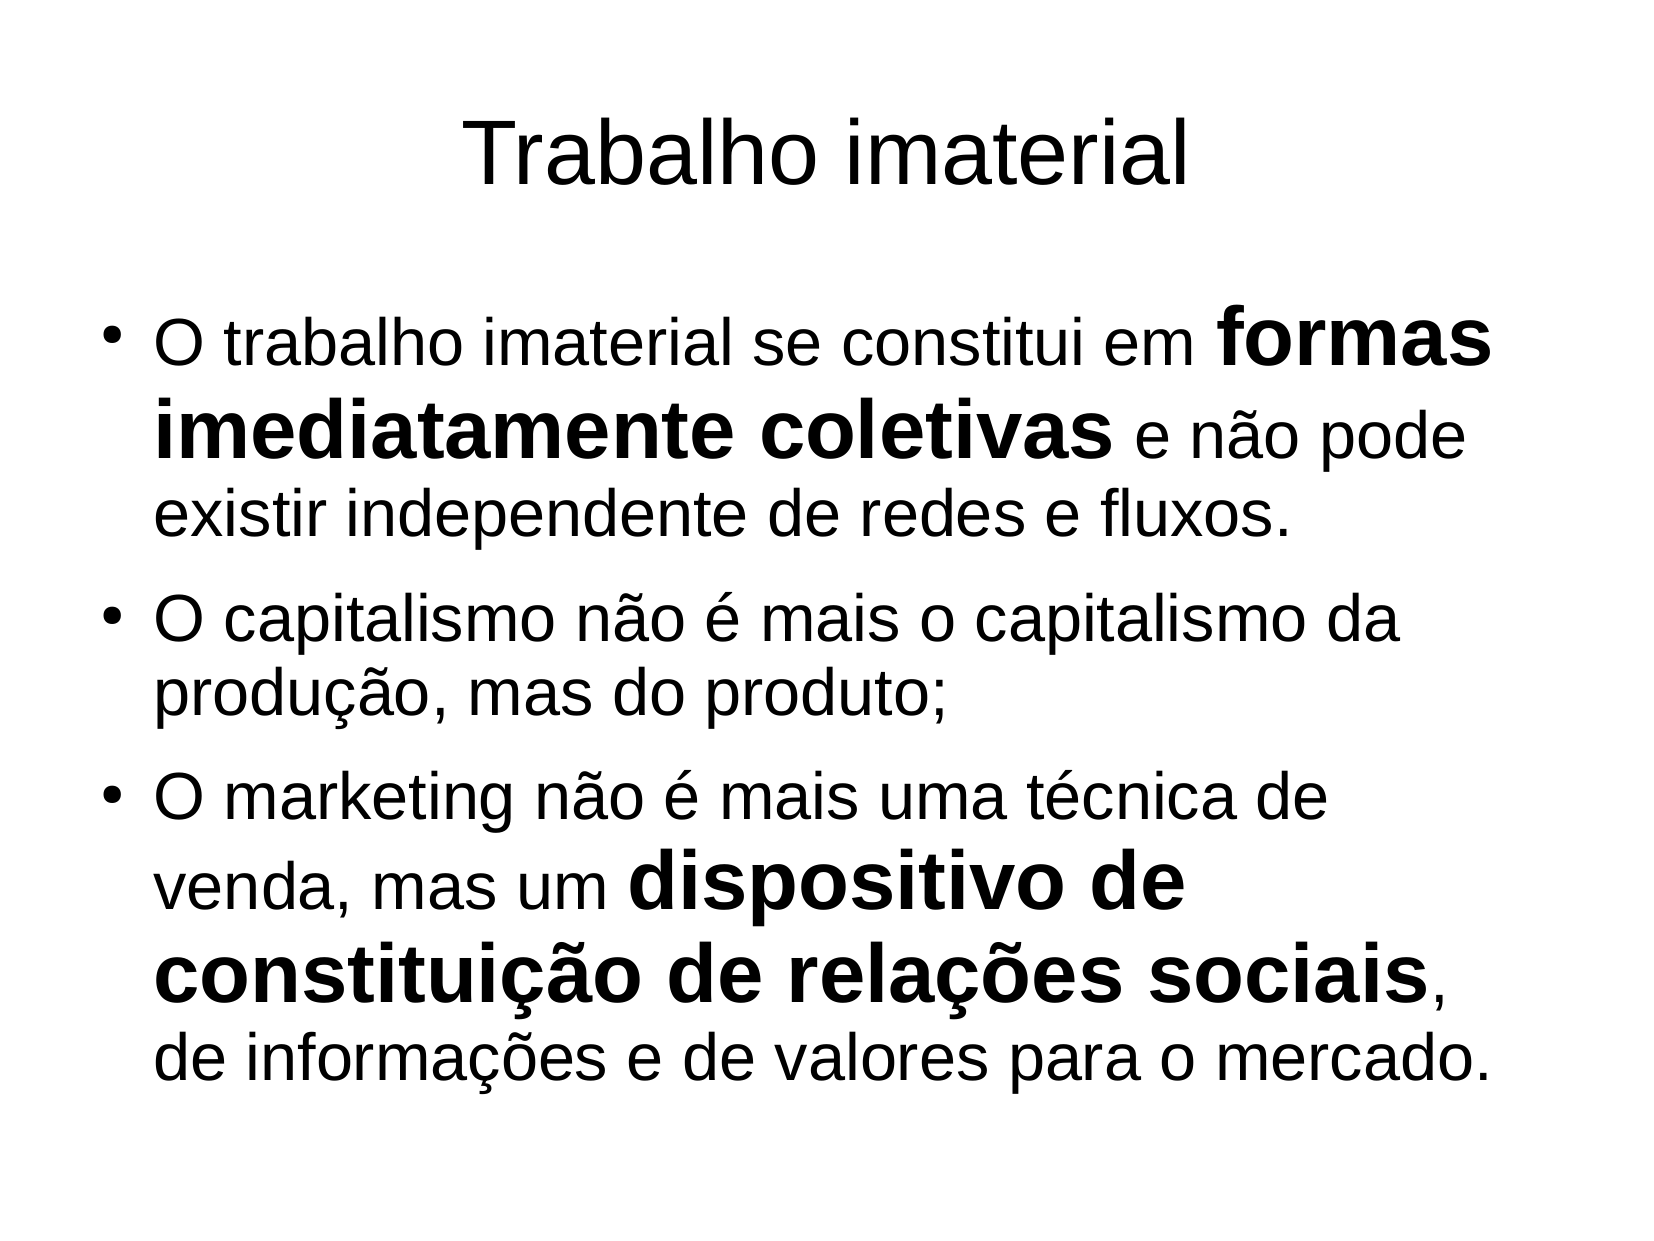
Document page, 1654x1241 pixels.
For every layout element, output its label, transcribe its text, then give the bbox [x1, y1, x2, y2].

list O trabalho imaterial se constitui em formas imediatamente coletivas e não pode existir independente de redes e fluxos. O capitalismo não é mais o capitalismo da produção, mas do produto; O marketing não é mais uma técnica de venda, mas um dispositivo de constituição de relações sociais, de informações e de valores para o mercado. [82, 290, 1538, 1010]
title Trabalho imaterial [82, 49, 1571, 257]
